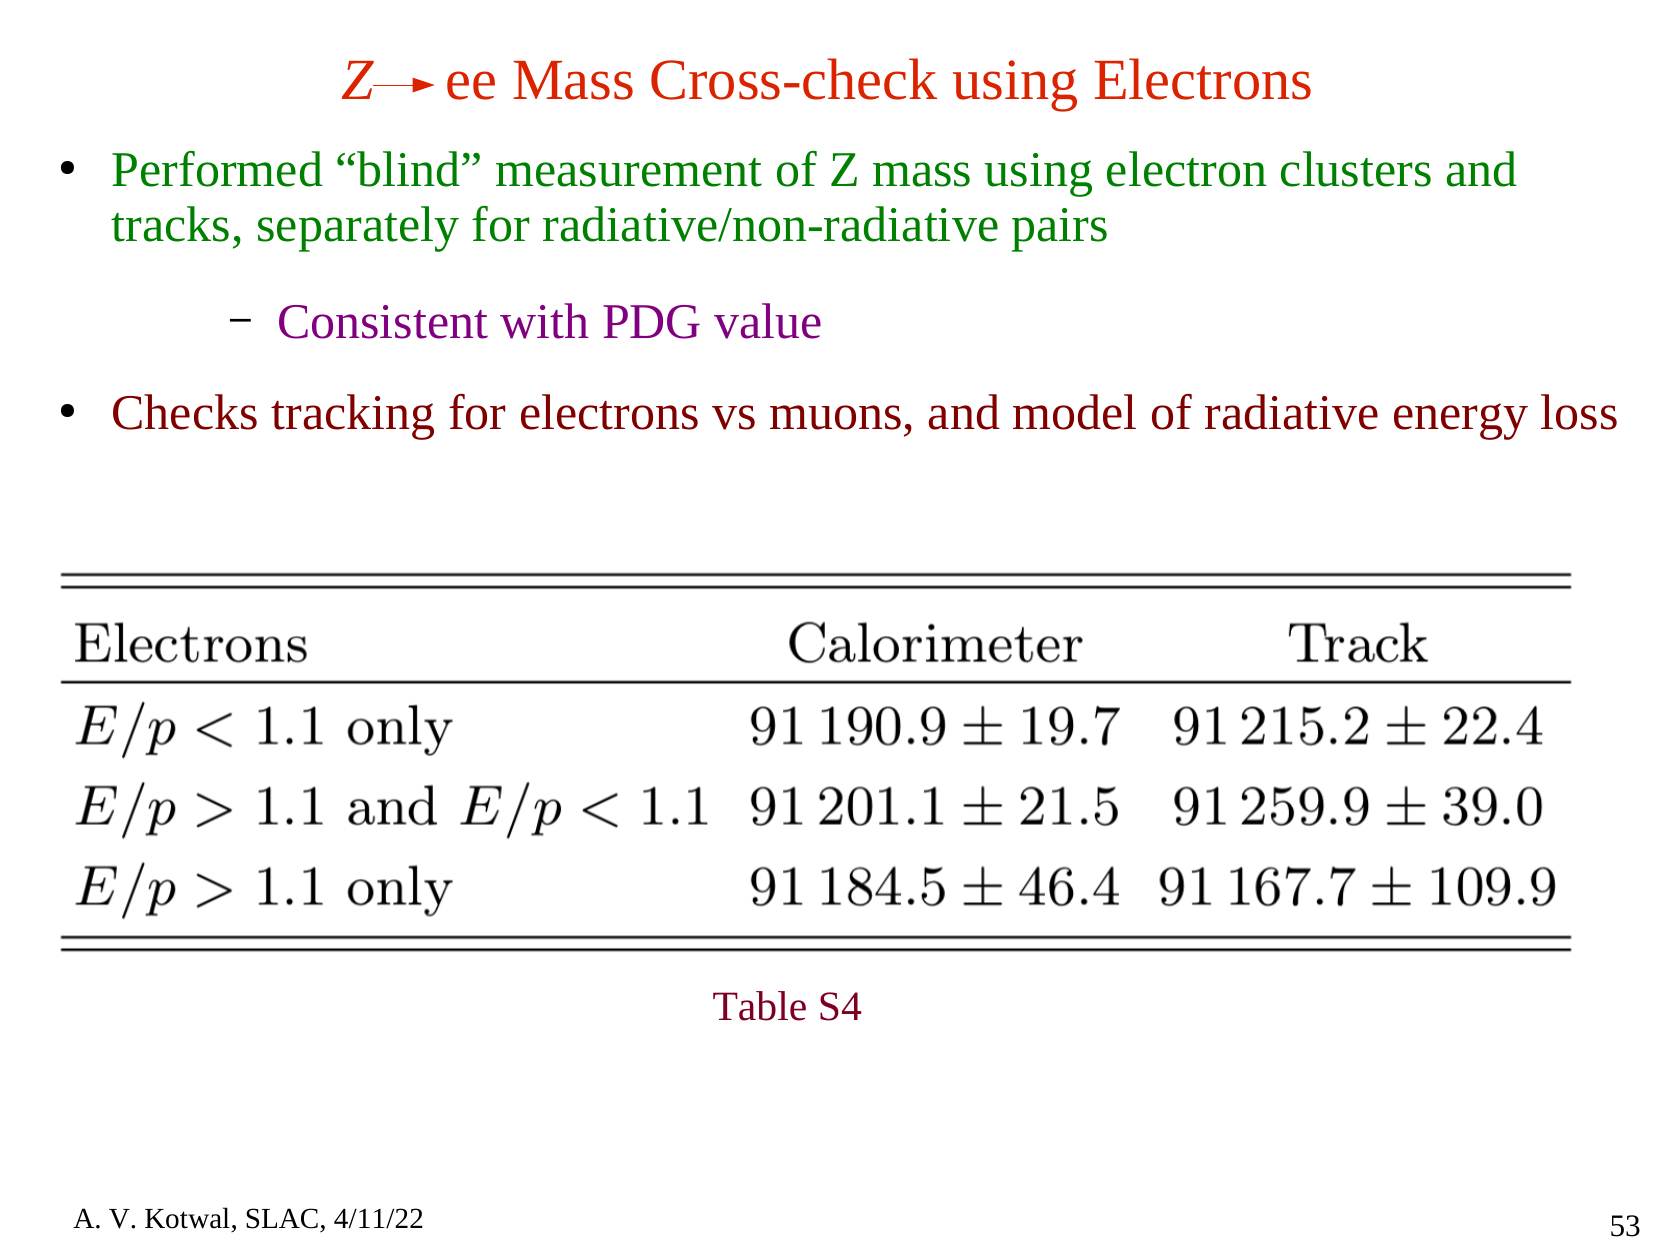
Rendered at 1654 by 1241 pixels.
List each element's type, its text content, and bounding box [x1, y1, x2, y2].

text_box Table S4 [712, 983, 862, 1030]
list Performed “blind” measurement of Z mass using electron clusters and tracks, separately for radiative/non-radiative pairs Consistent with PDG value Checks tracking for electrons vs muons, and model of radiative energy loss [40, 141, 1624, 461]
title Z ee Mass Cross-check using Electrons [121, 26, 1534, 133]
picture [47, 560, 1584, 973]
